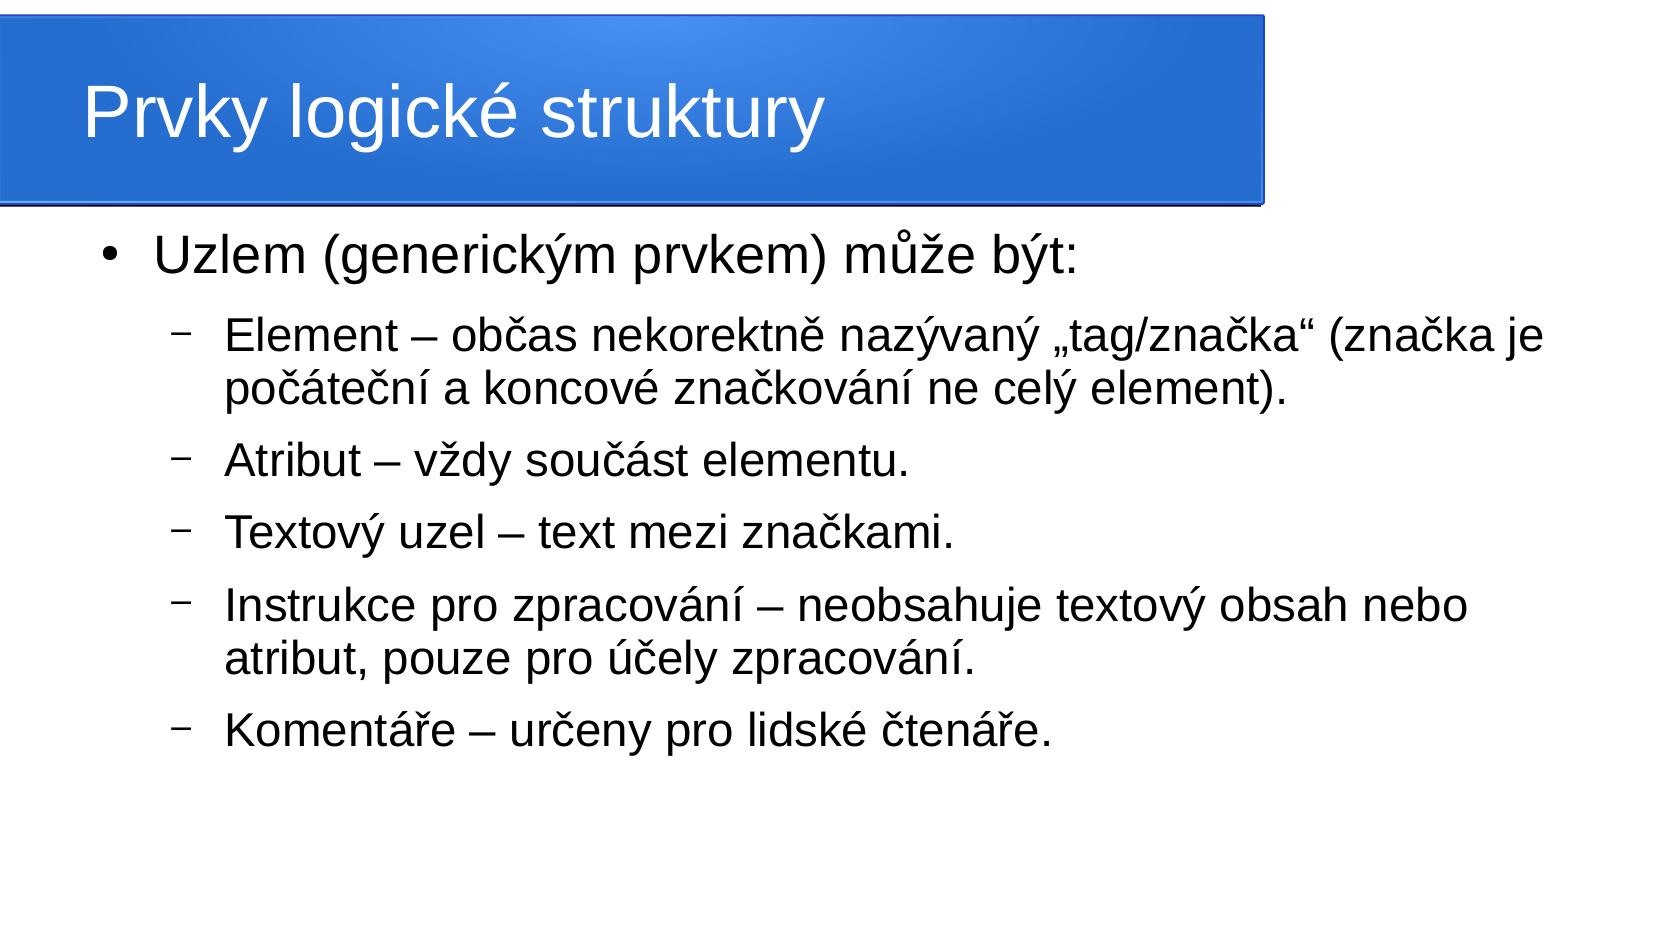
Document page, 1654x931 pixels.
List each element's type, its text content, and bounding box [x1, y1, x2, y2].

title Prvky logické struktury [82, 35, 1235, 189]
list Uzlem (generickým prvkem) může být: Element – občas nekorektně nazývaný „tag/značka“ (značka je počáteční a koncové značkování ne celý element). Atribut – vždy součást elementu. Textový uzel – text mezi značkami. Instrukce pro zpracování – neobsahuje textový obsah nebo atribut, pouze pro účely zpracování. Komentáře – určeny pro lidské čtenáře. [82, 224, 1571, 764]
